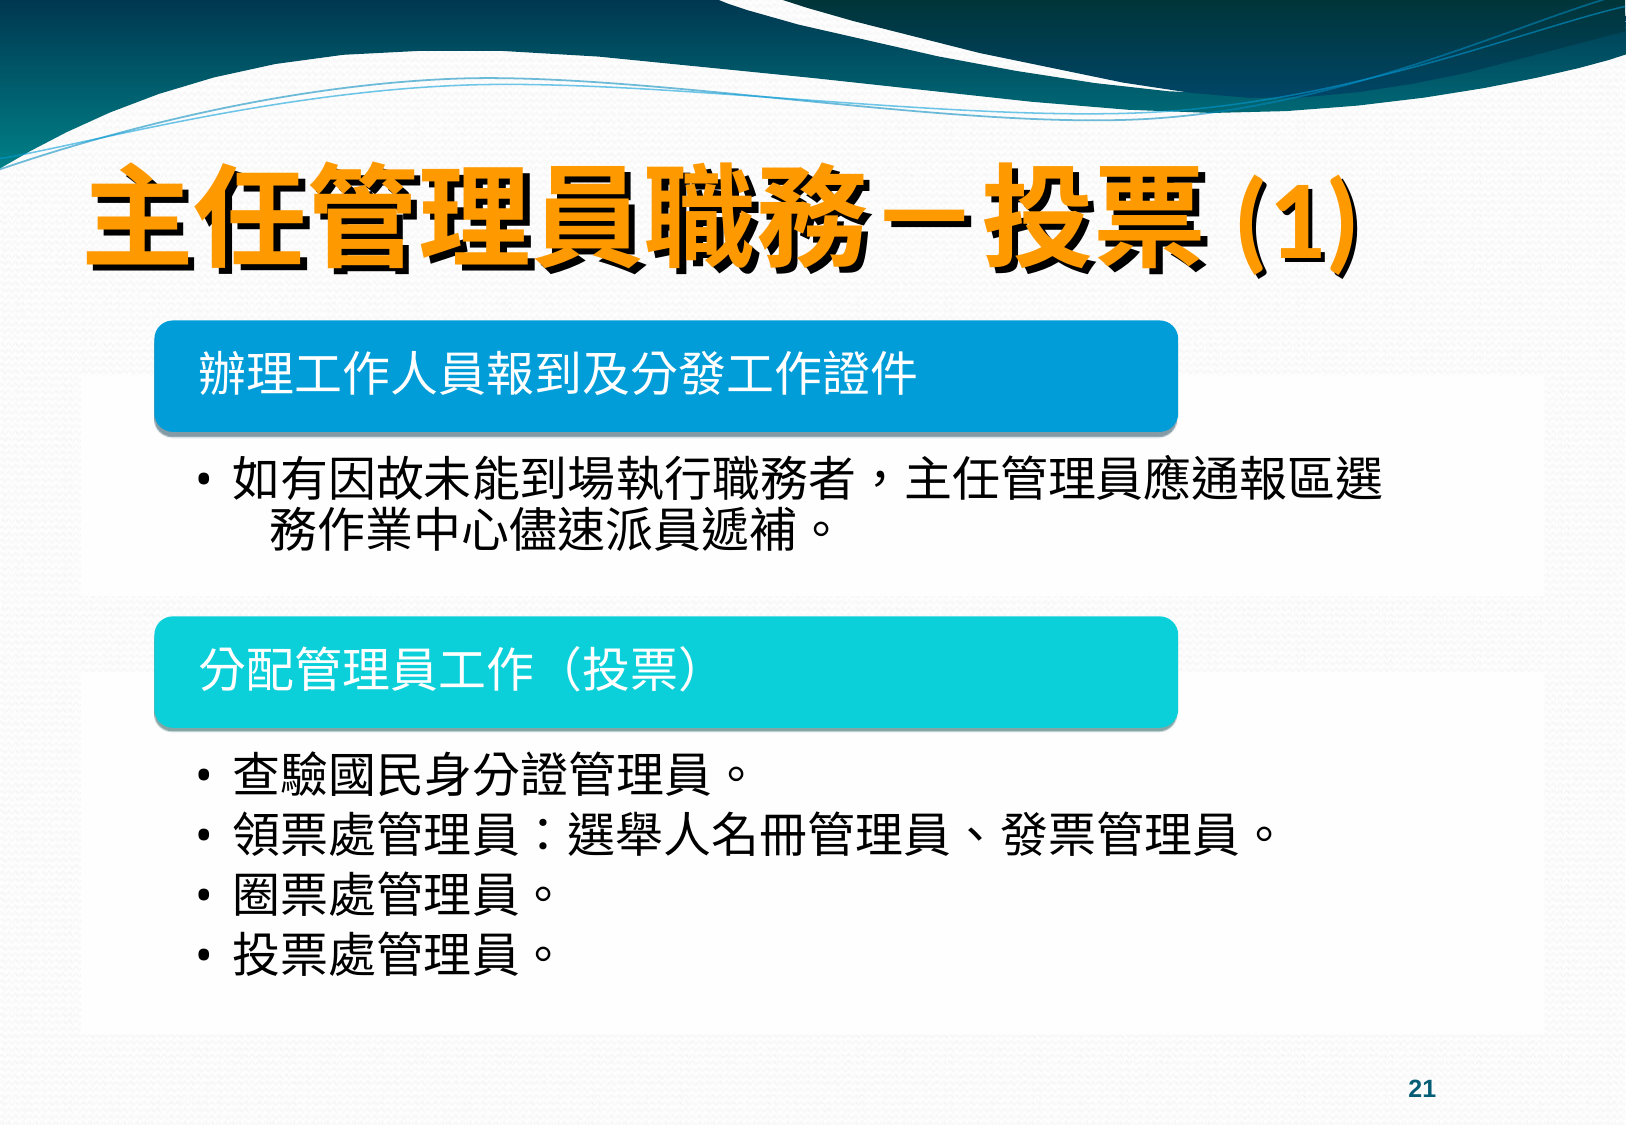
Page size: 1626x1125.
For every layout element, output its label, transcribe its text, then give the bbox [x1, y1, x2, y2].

text_box 分配管理員工作（投票） [154, 616, 1179, 728]
text_box 辦理工作人員報到及分發工作證件 [154, 320, 1179, 432]
text_box 如有因故未能到場執行職務者，主任管理員應通報區選務作業中心儘速派員遞補。 [81, 376, 1544, 596]
title 主任管理員職務－投票(1) [81, 115, 1544, 304]
text_box 查驗國民身分證管理員。 領票處管理員：選舉人名冊管理員、發票管理員。 圈票處管理員。 投票處管理員。 [81, 672, 1544, 1035]
text_box 21 [1408, 1042, 1544, 1103]
